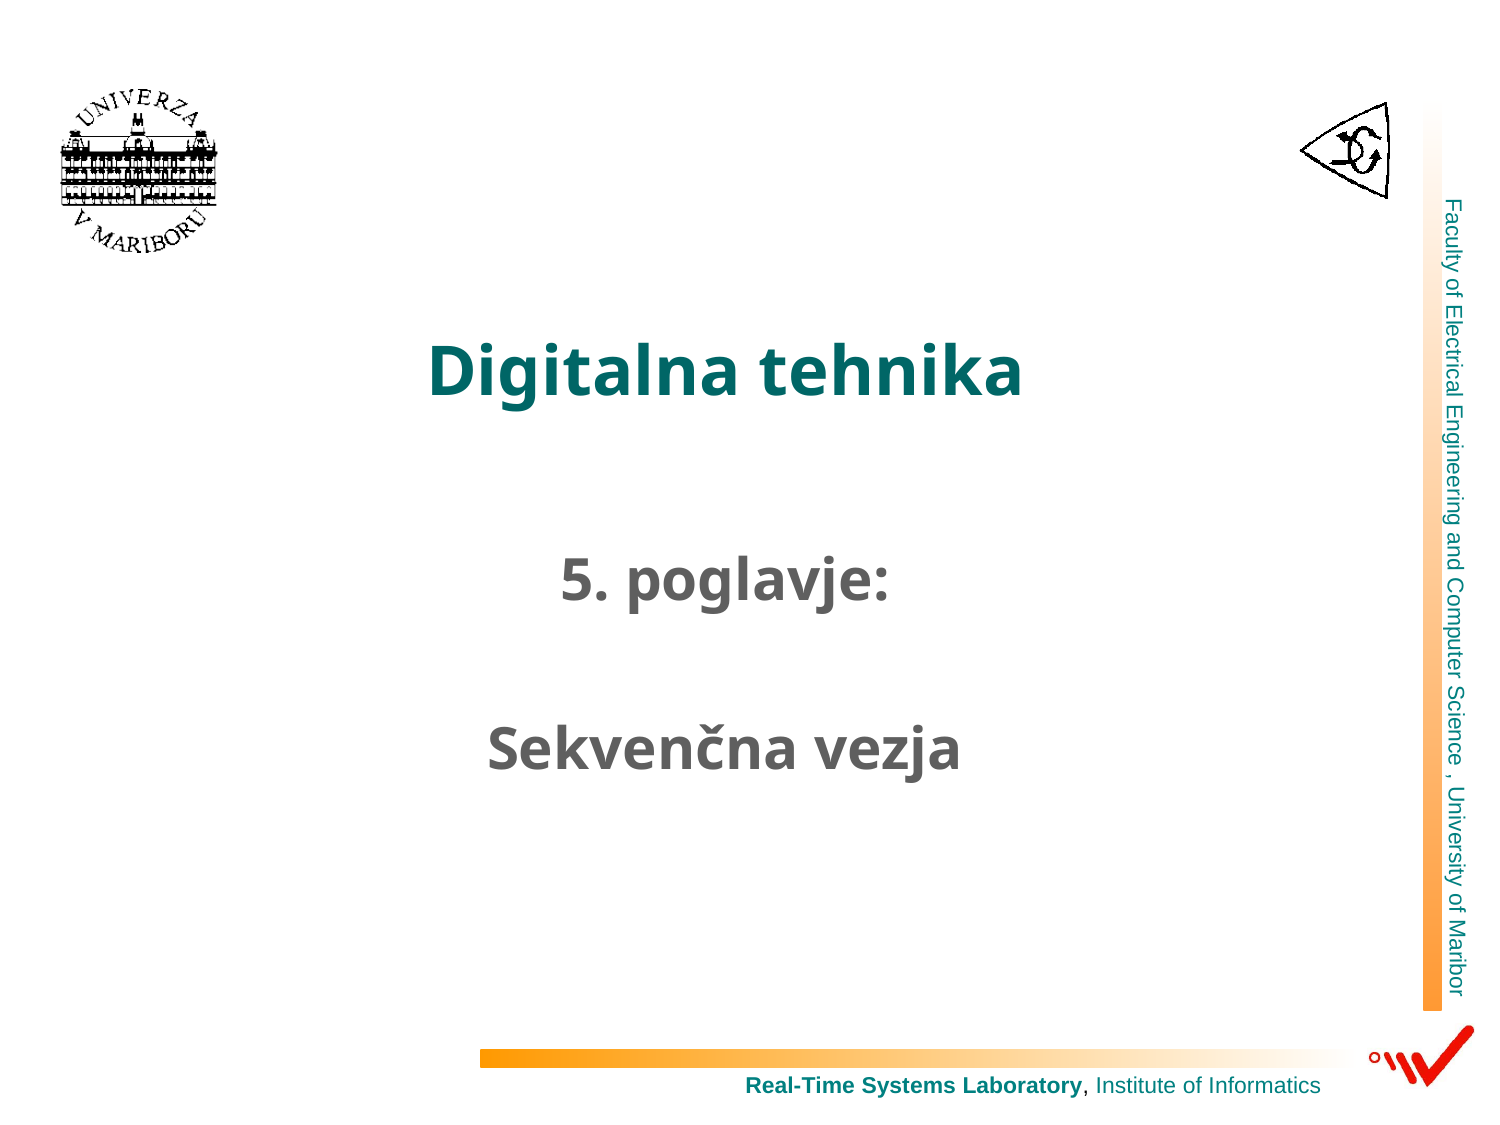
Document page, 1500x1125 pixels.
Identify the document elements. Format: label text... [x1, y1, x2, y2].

picture [1294, 99, 1395, 200]
title Digitalna tehnika [84, 318, 1367, 543]
picture [57, 89, 221, 253]
subtitle 5. poglavje: Sekvenčna vezja [200, 533, 1251, 881]
